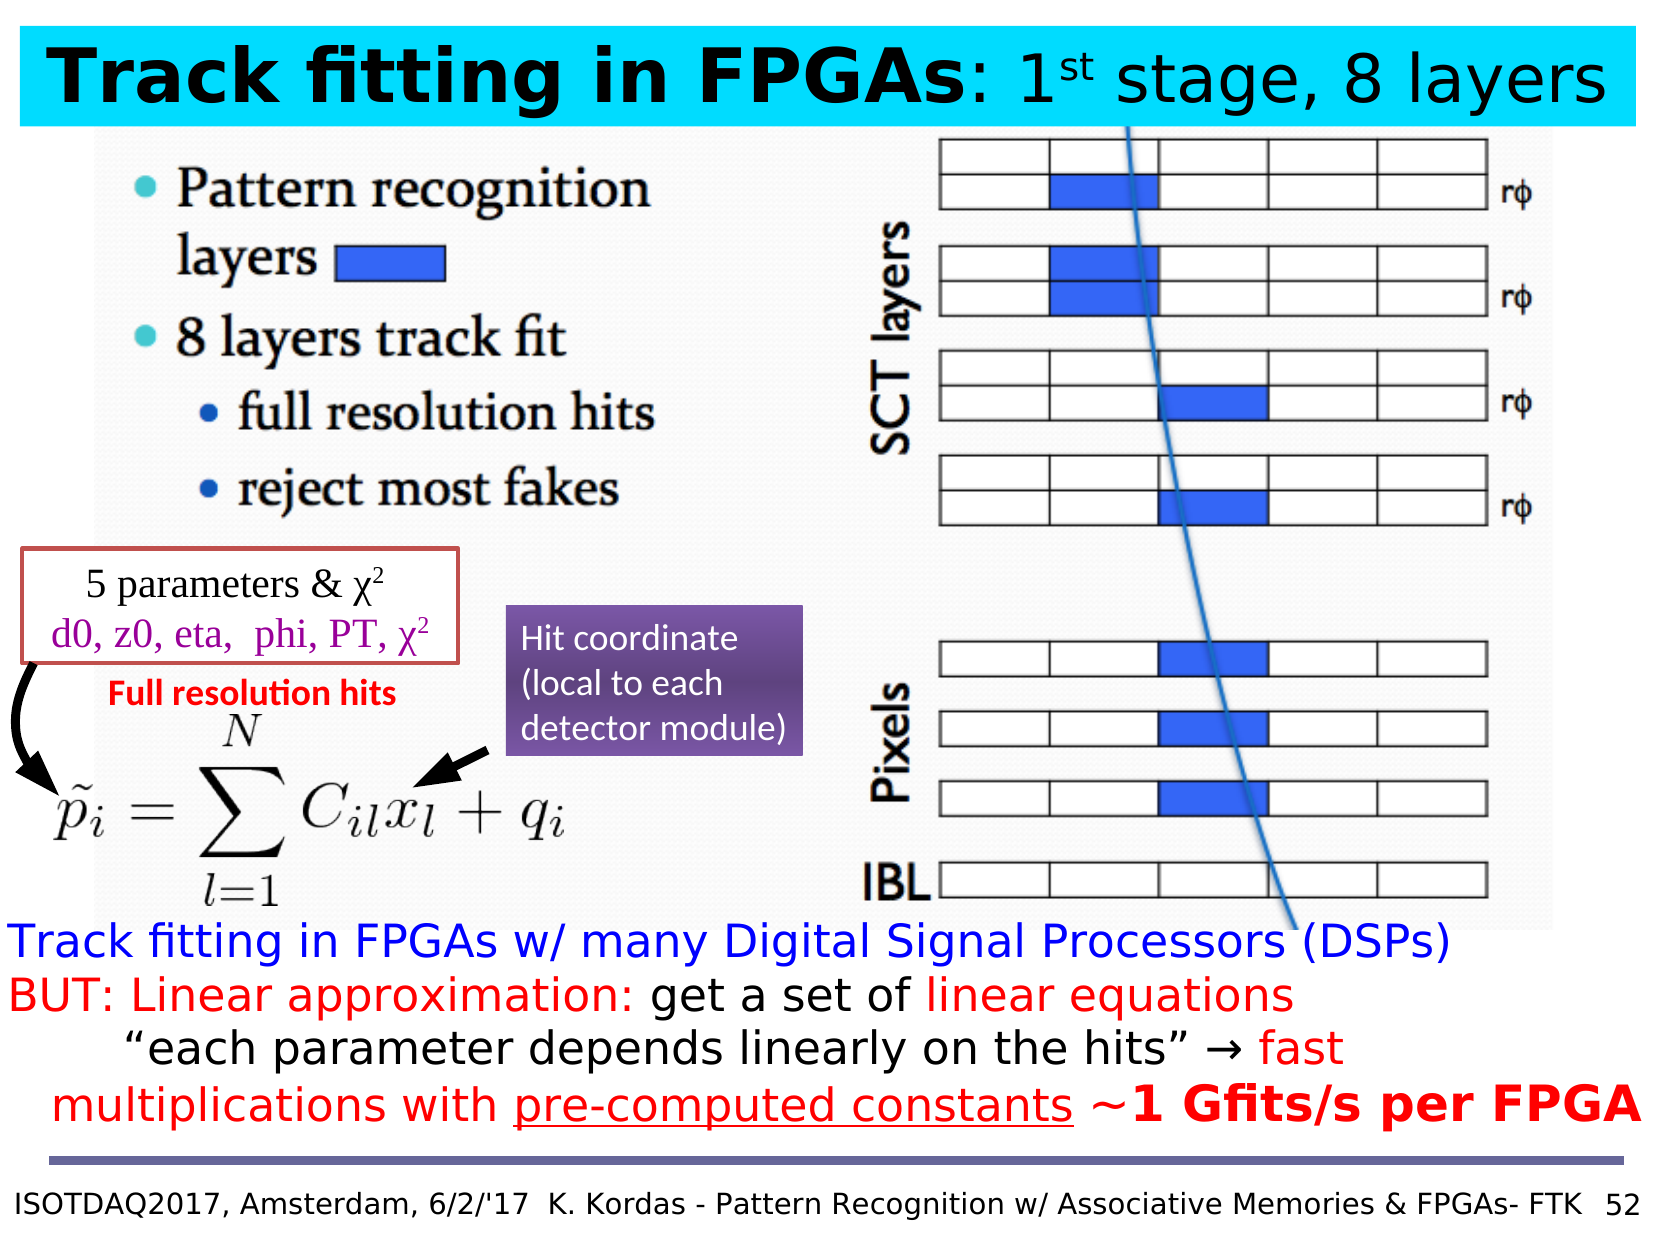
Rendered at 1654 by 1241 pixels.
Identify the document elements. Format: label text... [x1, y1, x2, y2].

text_box 5 parameters & χ2 d0, z0, eta, phi, PT, χ2 [22, 548, 459, 664]
text_box Hit coordinate (local to each detector module) [505, 605, 803, 756]
text_box Full resolution hits [93, 664, 413, 714]
picture [53, 127, 1555, 907]
title Track fitting in FPGAs: 1st stage, 8 layers [19, 25, 1636, 127]
text_box Track fitting in FPGAs w/ many Digital Signal Processors (DSPs) BUT: Linear approximation: get a set of linear equations “each parameter depends linearly on the hits” → fast multiplications with pre-computed constants ~1 Gfits/s per FPGA [0, 907, 1654, 1142]
